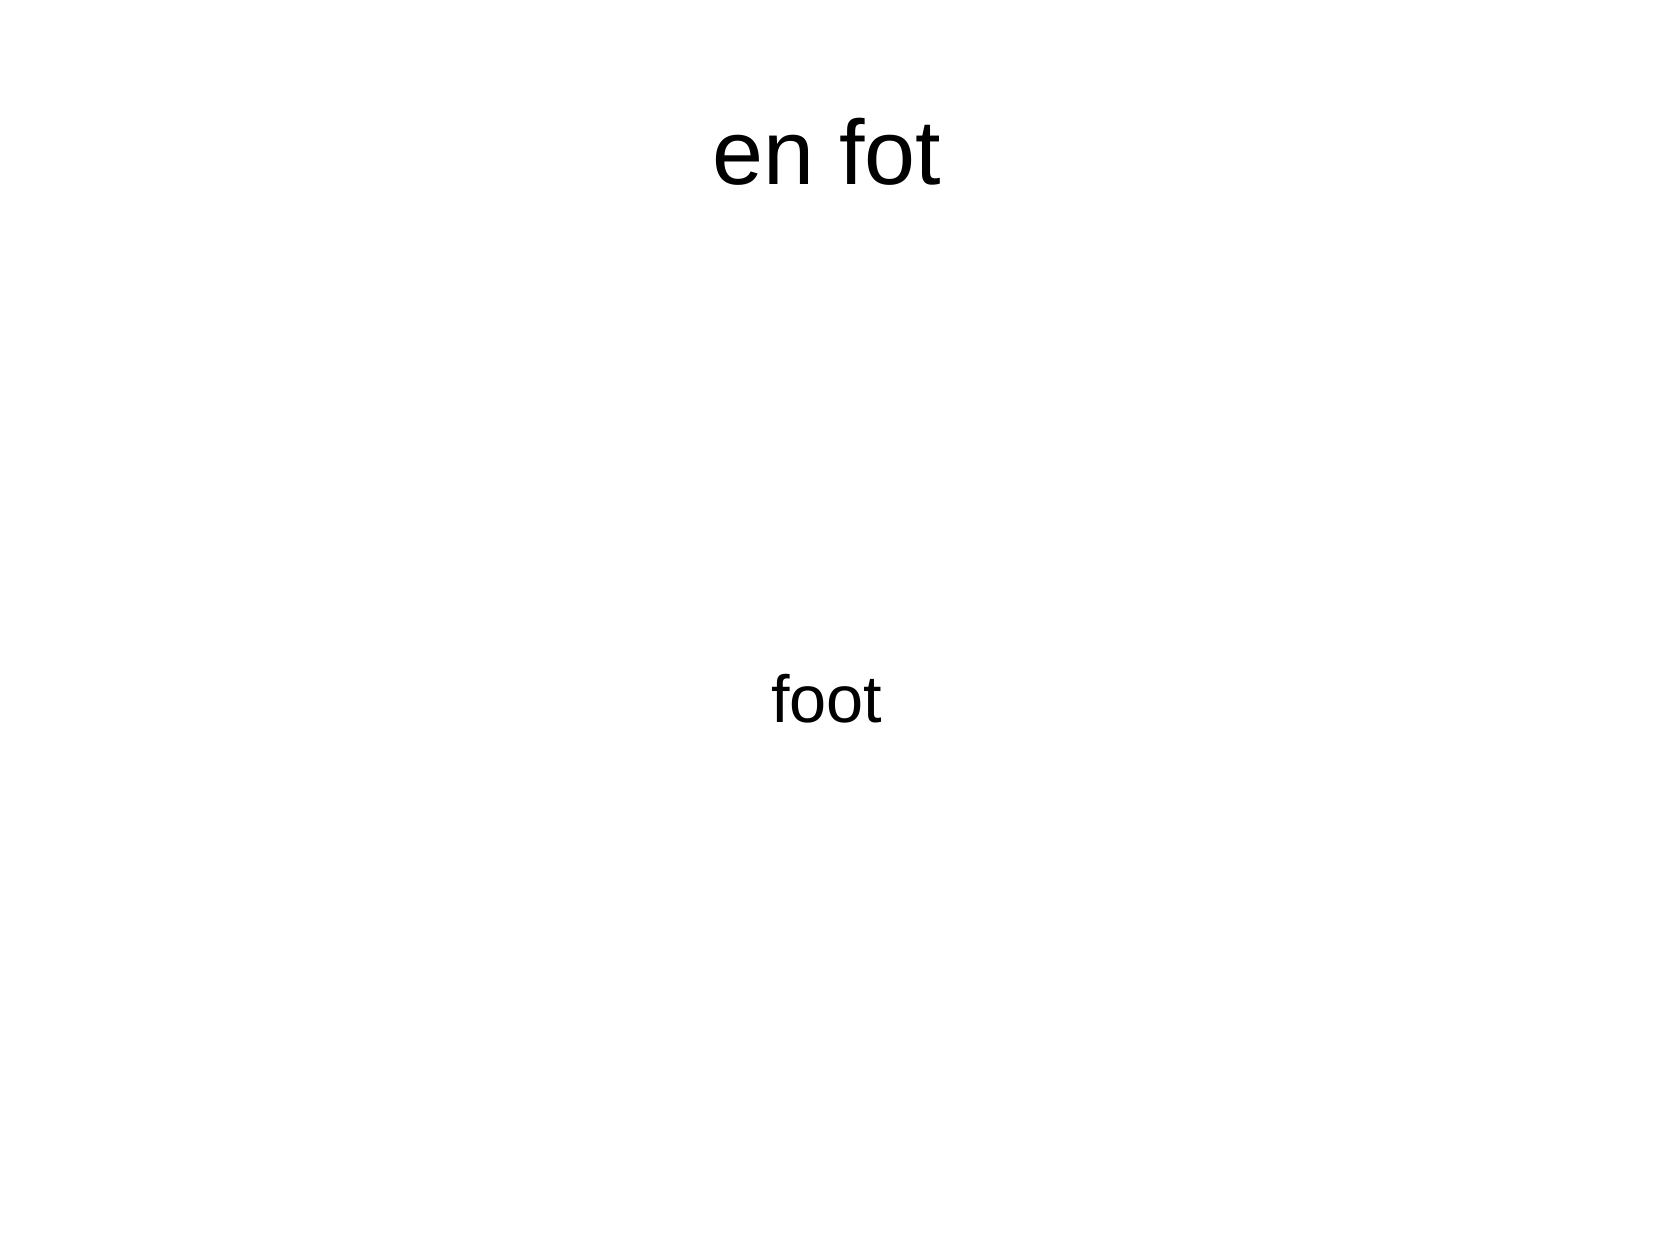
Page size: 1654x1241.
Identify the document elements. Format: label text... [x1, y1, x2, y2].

subtitle foot [82, 297, 1571, 1102]
title en fot [82, 56, 1571, 250]
